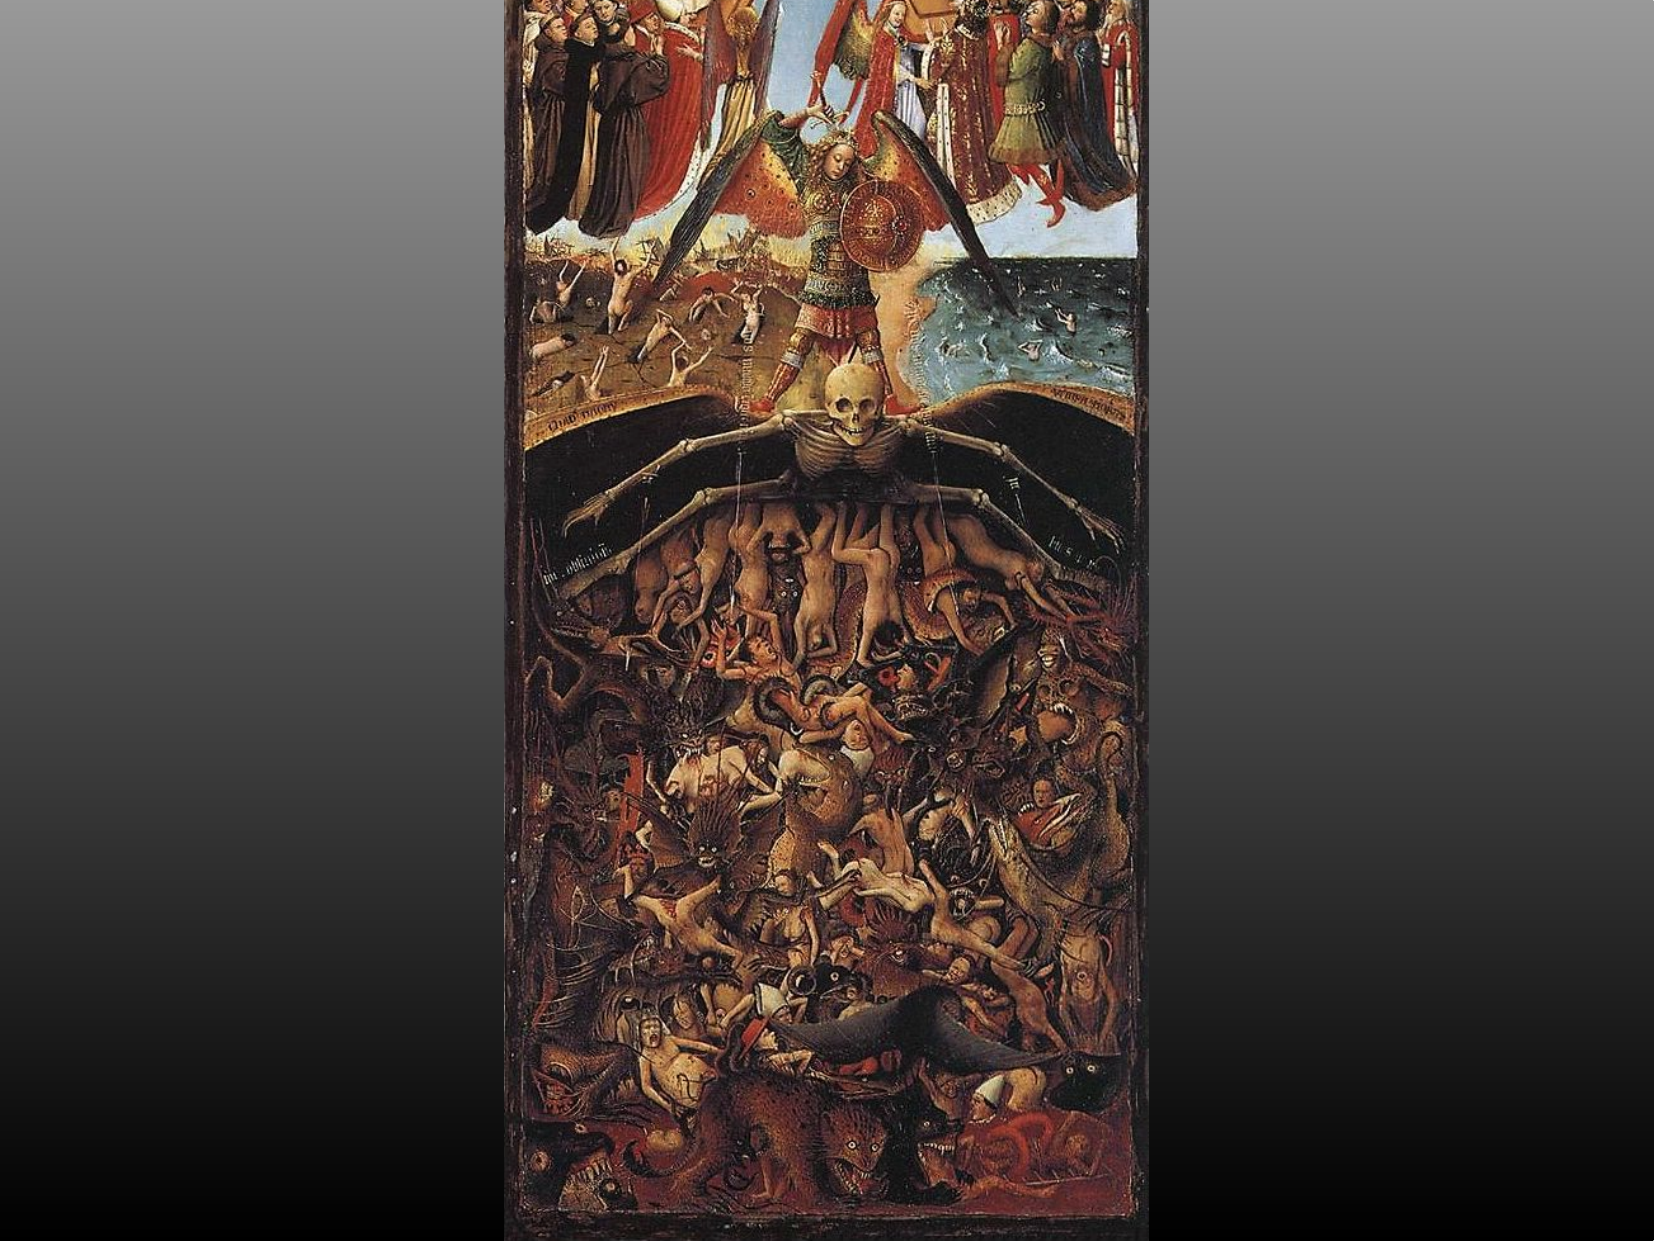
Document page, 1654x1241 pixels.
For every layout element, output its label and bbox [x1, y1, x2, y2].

picture [504, 0, 1149, 1241]
